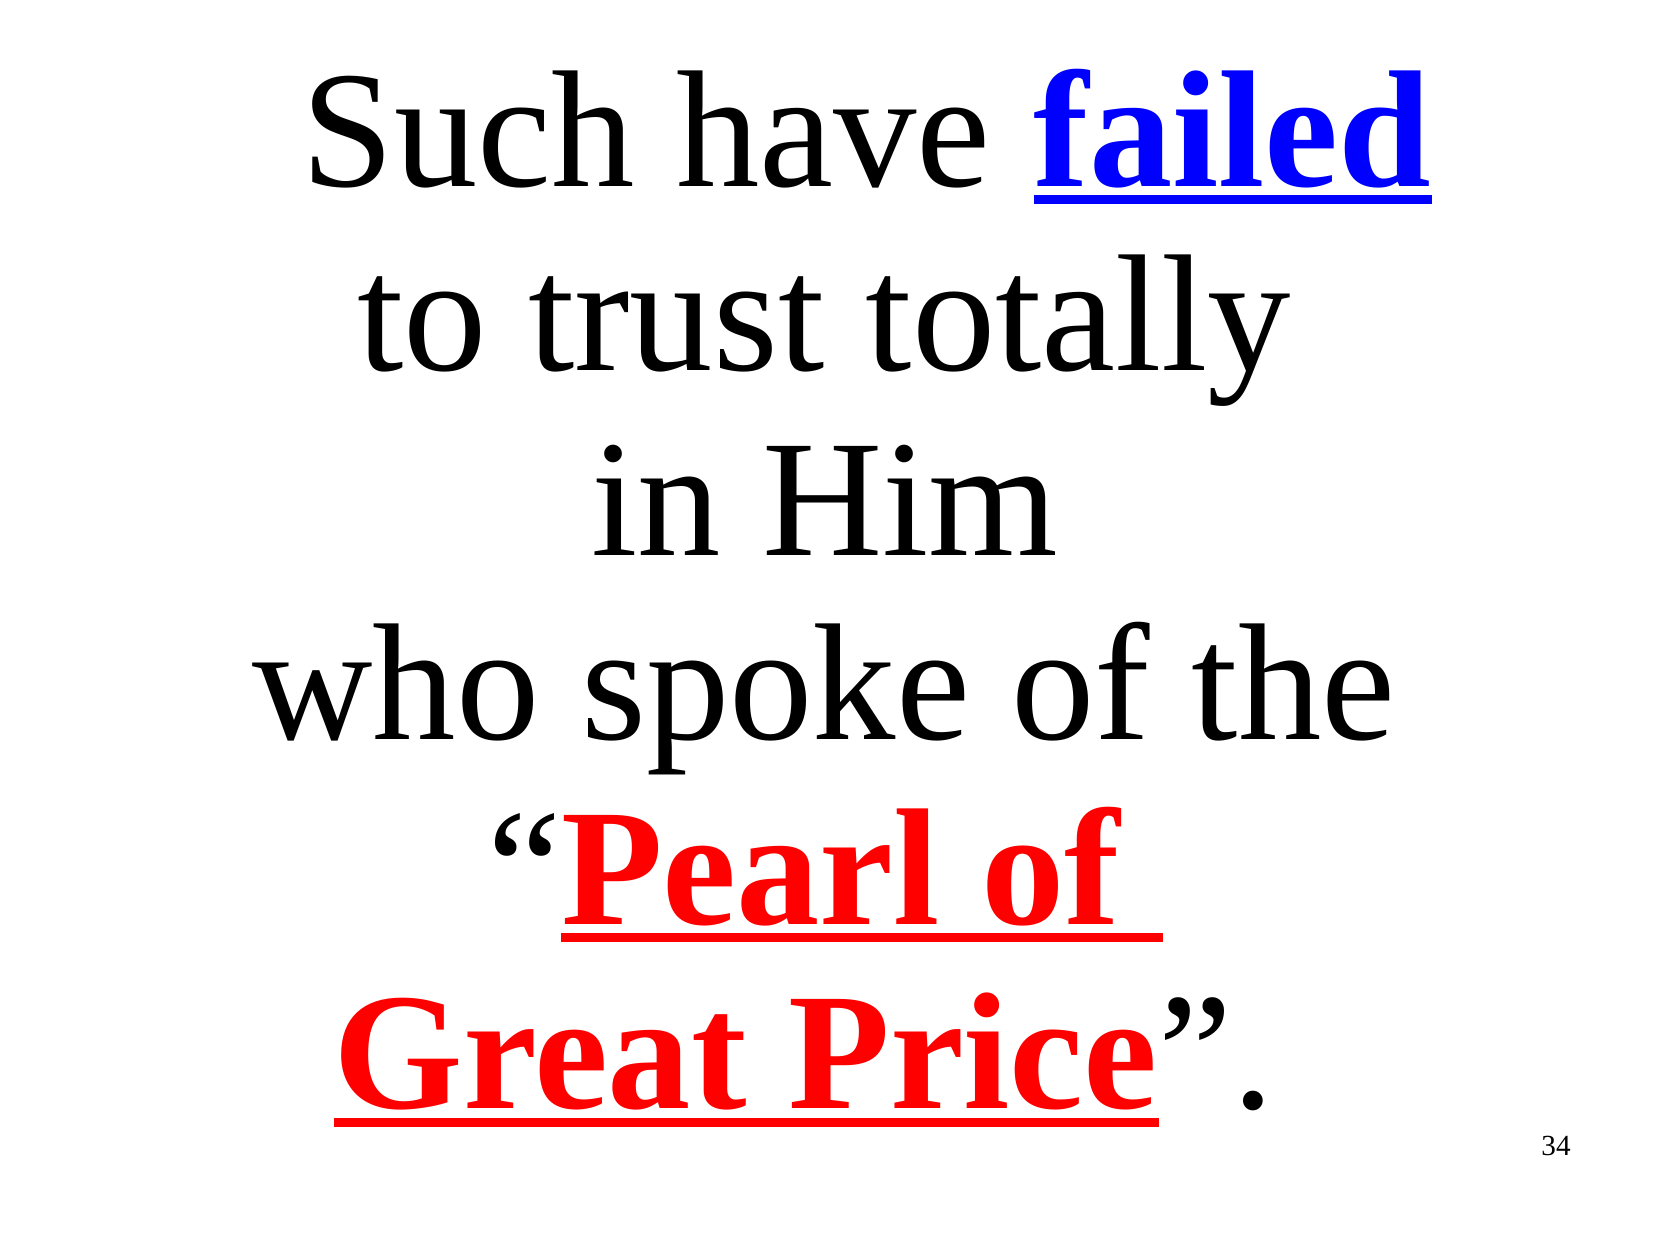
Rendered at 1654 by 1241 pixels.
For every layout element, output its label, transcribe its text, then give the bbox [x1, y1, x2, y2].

list Such have failed to trust totally in Him who spoke of the “Pearl of Great Price”. [37, 37, 1613, 1201]
